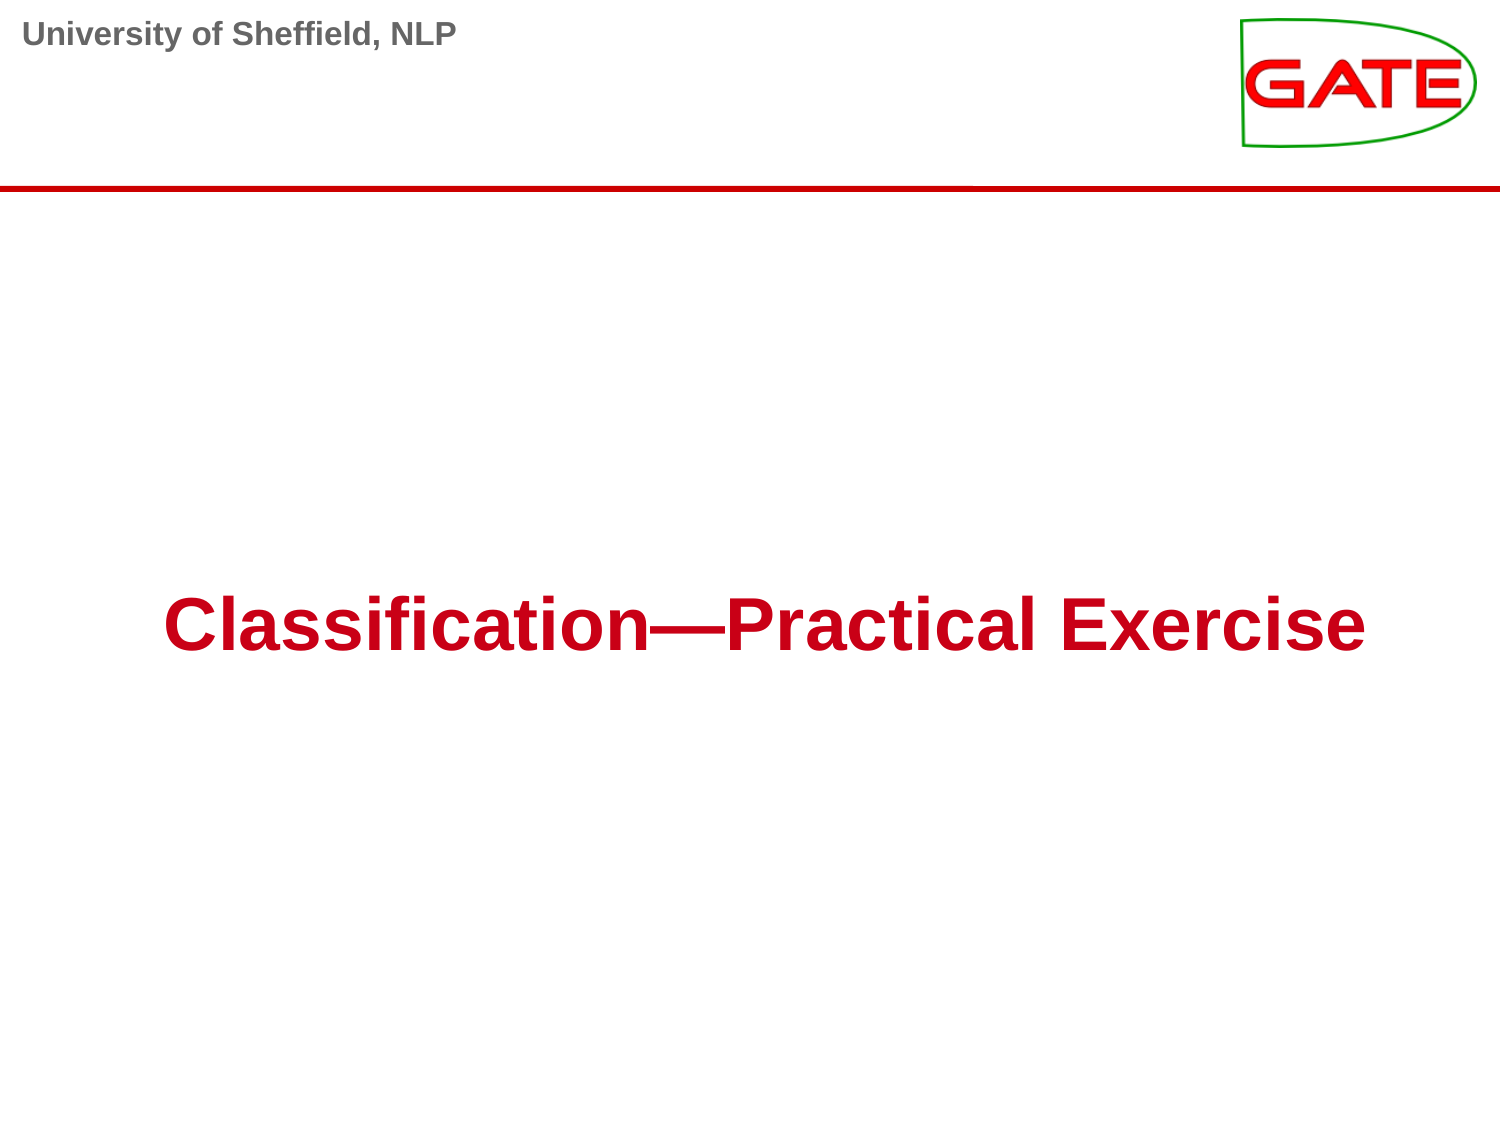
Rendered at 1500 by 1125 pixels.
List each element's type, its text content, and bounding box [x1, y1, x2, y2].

subtitle Classification—Practical Exercise [59, 250, 1418, 1002]
picture [1240, 18, 1477, 148]
